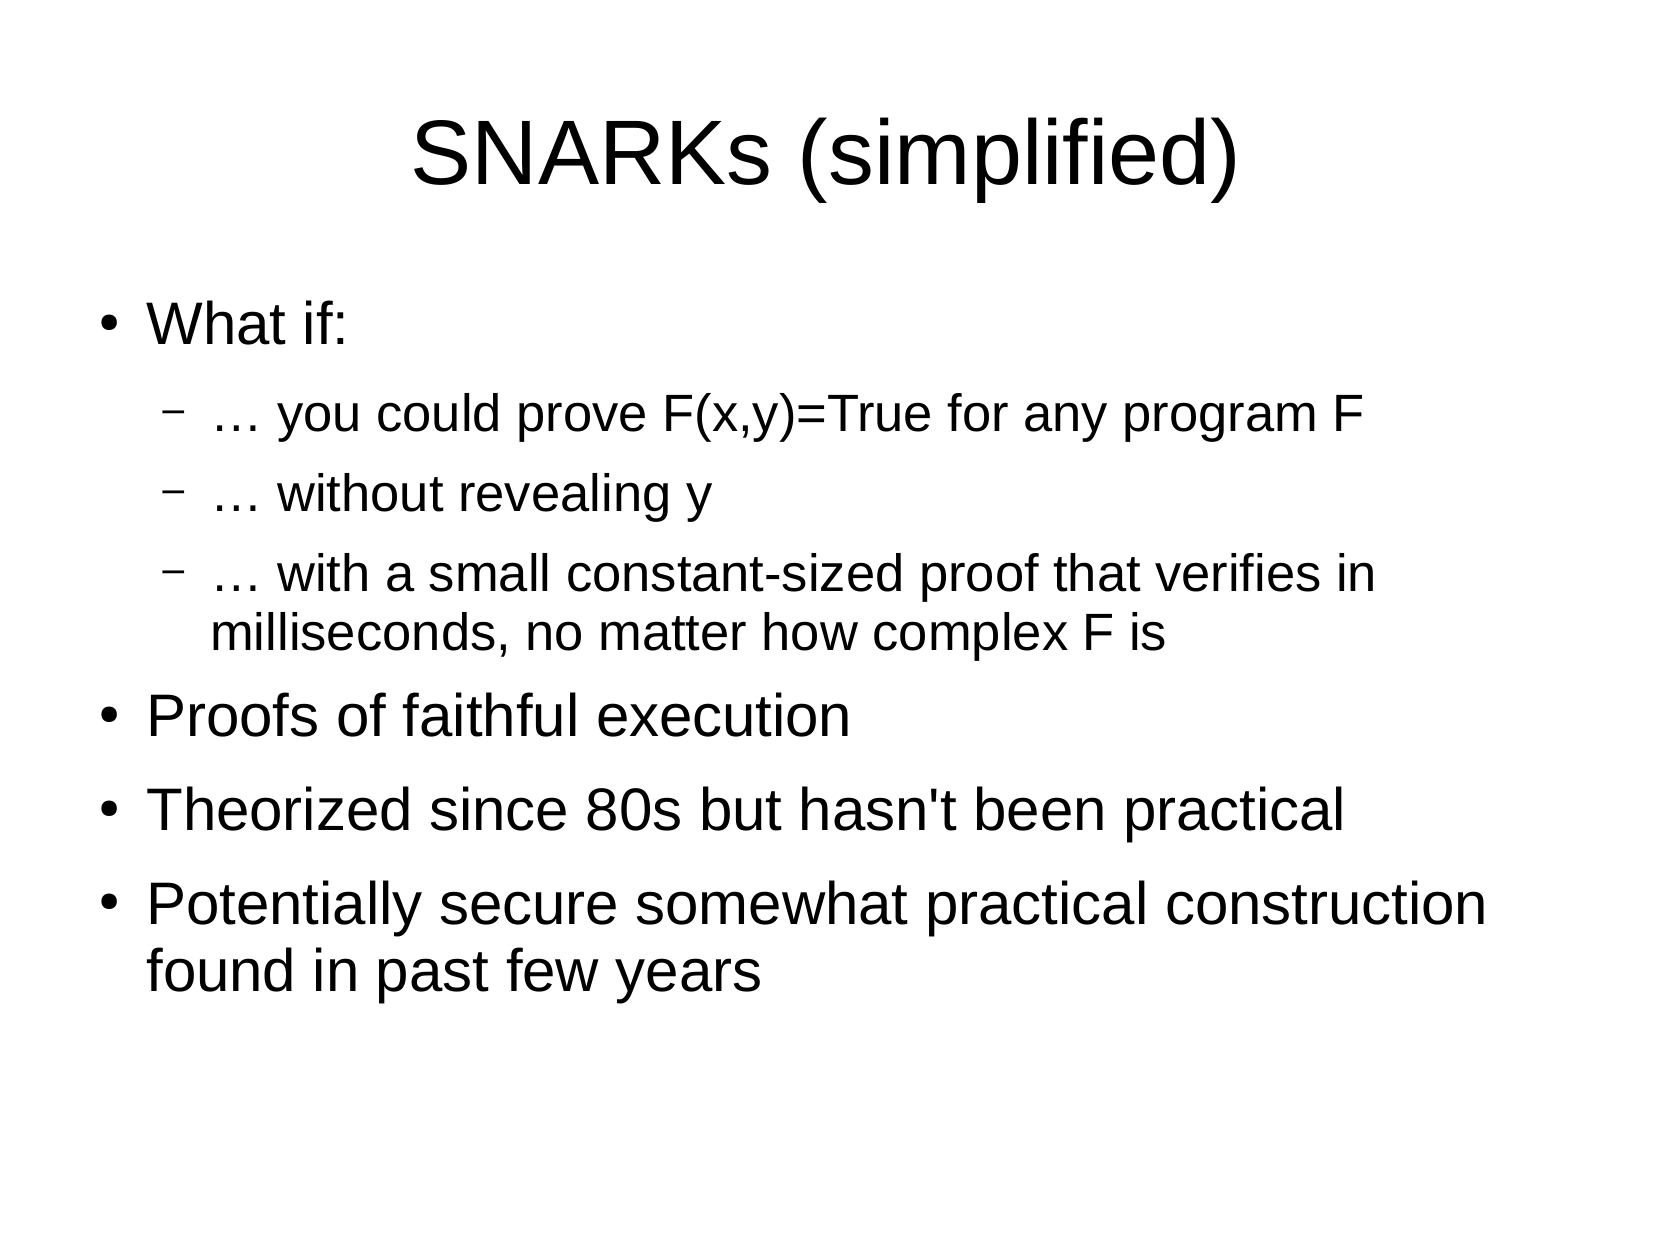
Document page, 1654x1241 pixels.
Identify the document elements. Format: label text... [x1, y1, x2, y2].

title SNARKs (simplified) [82, 49, 1571, 257]
text_box [82, 290, 1571, 1066]
